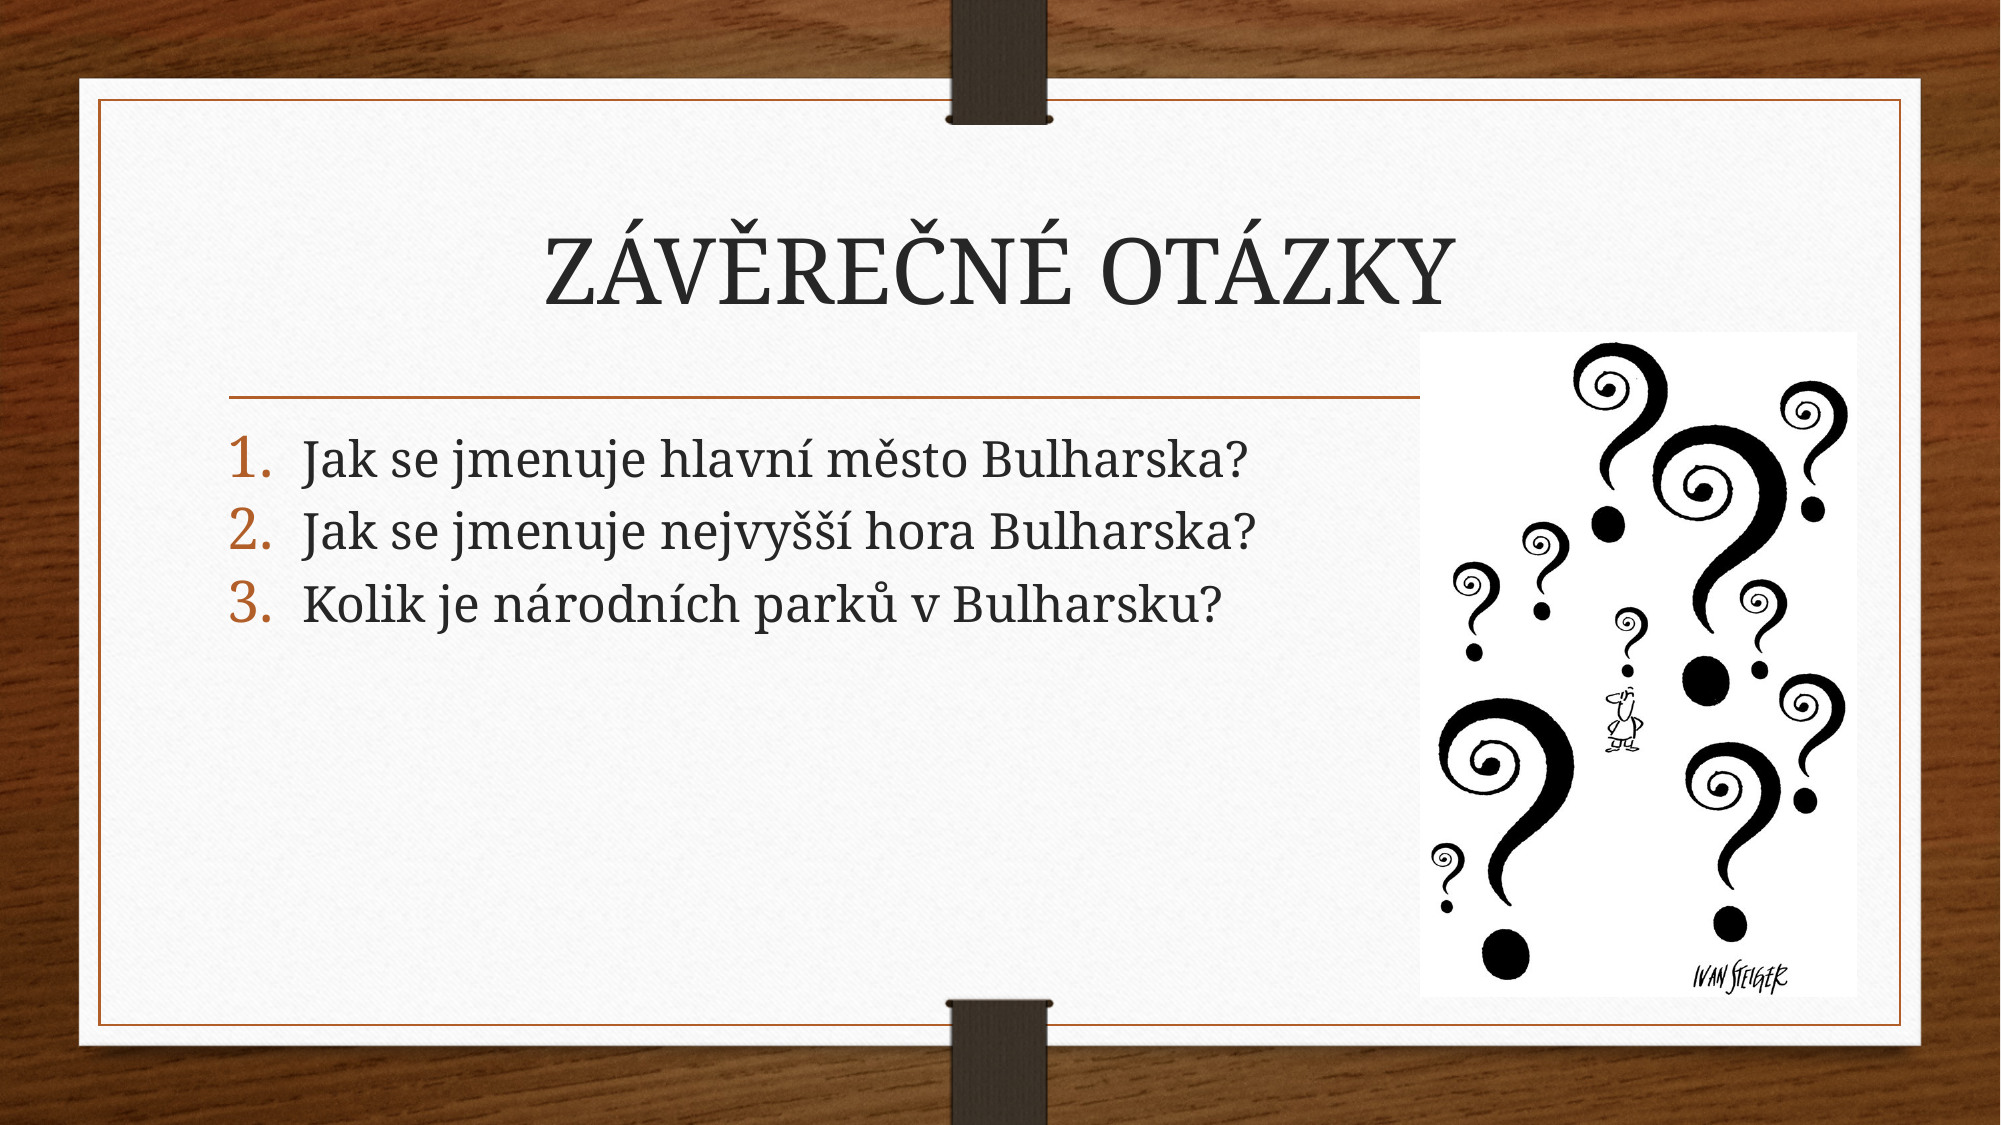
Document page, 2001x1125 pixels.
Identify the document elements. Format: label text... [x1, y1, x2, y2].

list Jak se jmenuje hlavní město Bulharska? Jak se jmenuje nejvyšší hora Bulharska? Kolik je národních parků v Bulharsku? [212, 419, 1420, 964]
picture [1420, 333, 1857, 997]
title ZÁVĚREČNÉ OTÁZKY [212, 161, 1788, 376]
